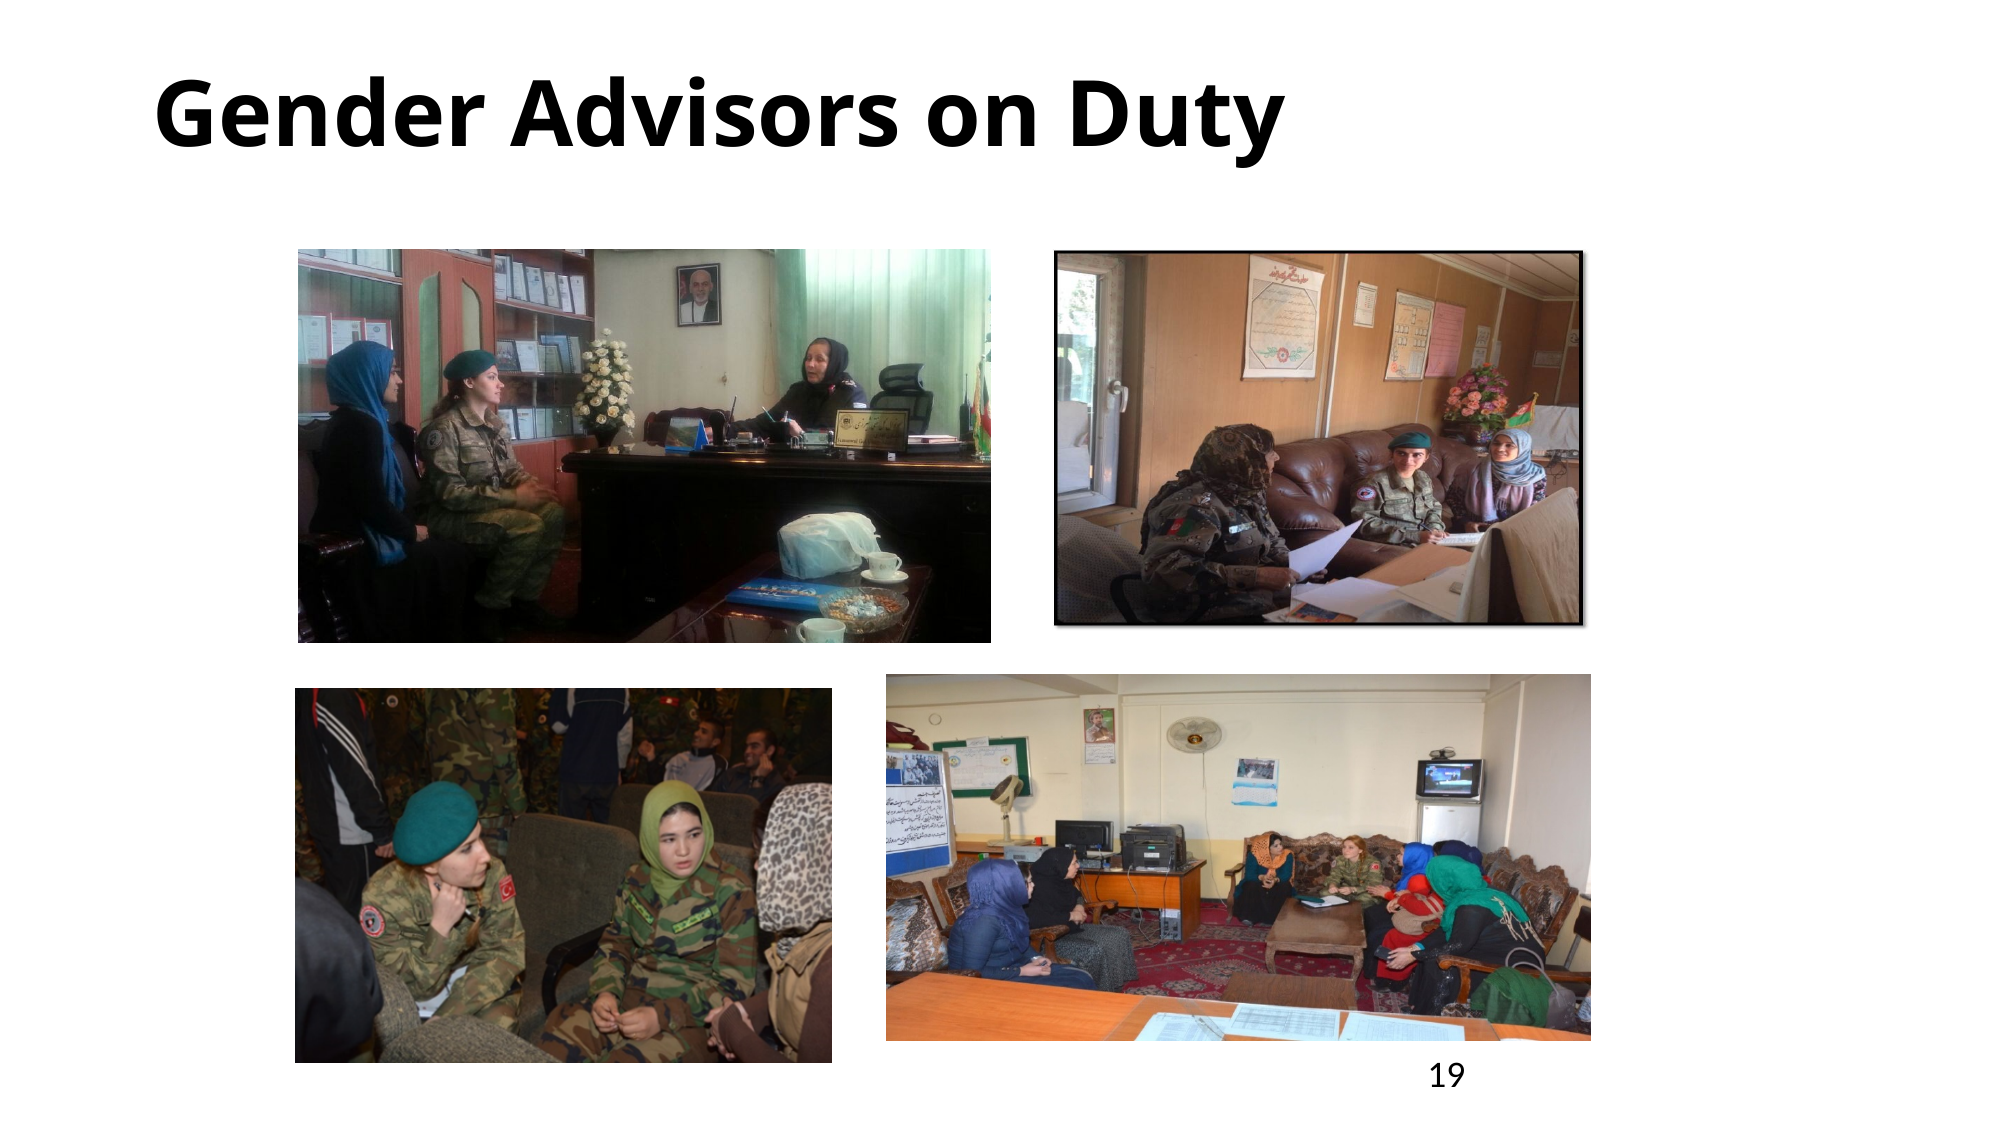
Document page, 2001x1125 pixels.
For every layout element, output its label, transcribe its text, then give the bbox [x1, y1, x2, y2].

picture [1051, 248, 1591, 632]
picture [885, 673, 1591, 1041]
title Gender Advisors on Duty [137, 59, 1863, 278]
slide_number <number> [1412, 1042, 1863, 1103]
picture [297, 248, 992, 644]
picture [295, 688, 832, 1064]
